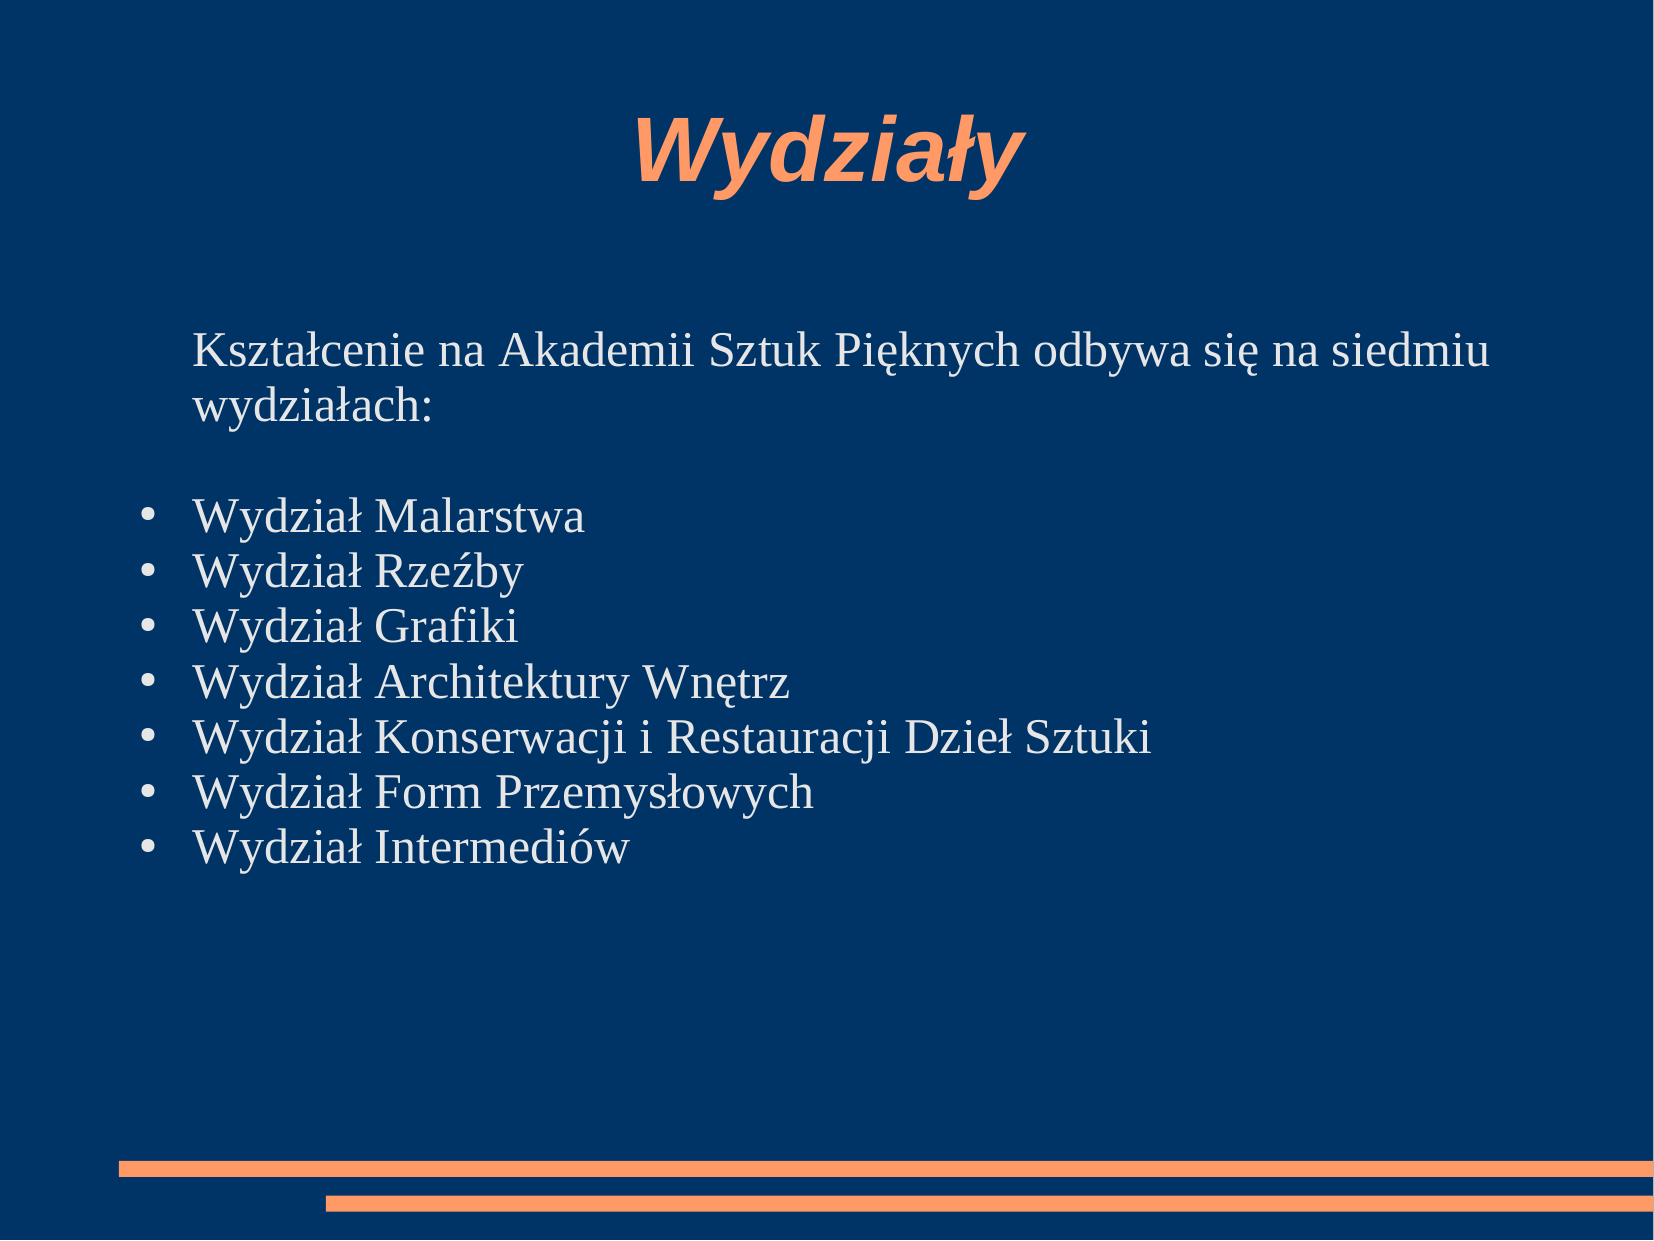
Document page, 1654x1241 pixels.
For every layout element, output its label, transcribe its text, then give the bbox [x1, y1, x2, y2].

title Wydziały [121, 46, 1534, 254]
list Kształcenie na Akademii Sztuk Pięknych odbywa się na siedmiu wydziałach: Wydział Malarstwa Wydział Rzeźby Wydział Grafiki Wydział Architektury Wnętrz Wydział Konserwacji i Restauracji Dzieł Sztuki Wydział Form Przemysłowych Wydział Intermediów [121, 322, 1561, 1132]
